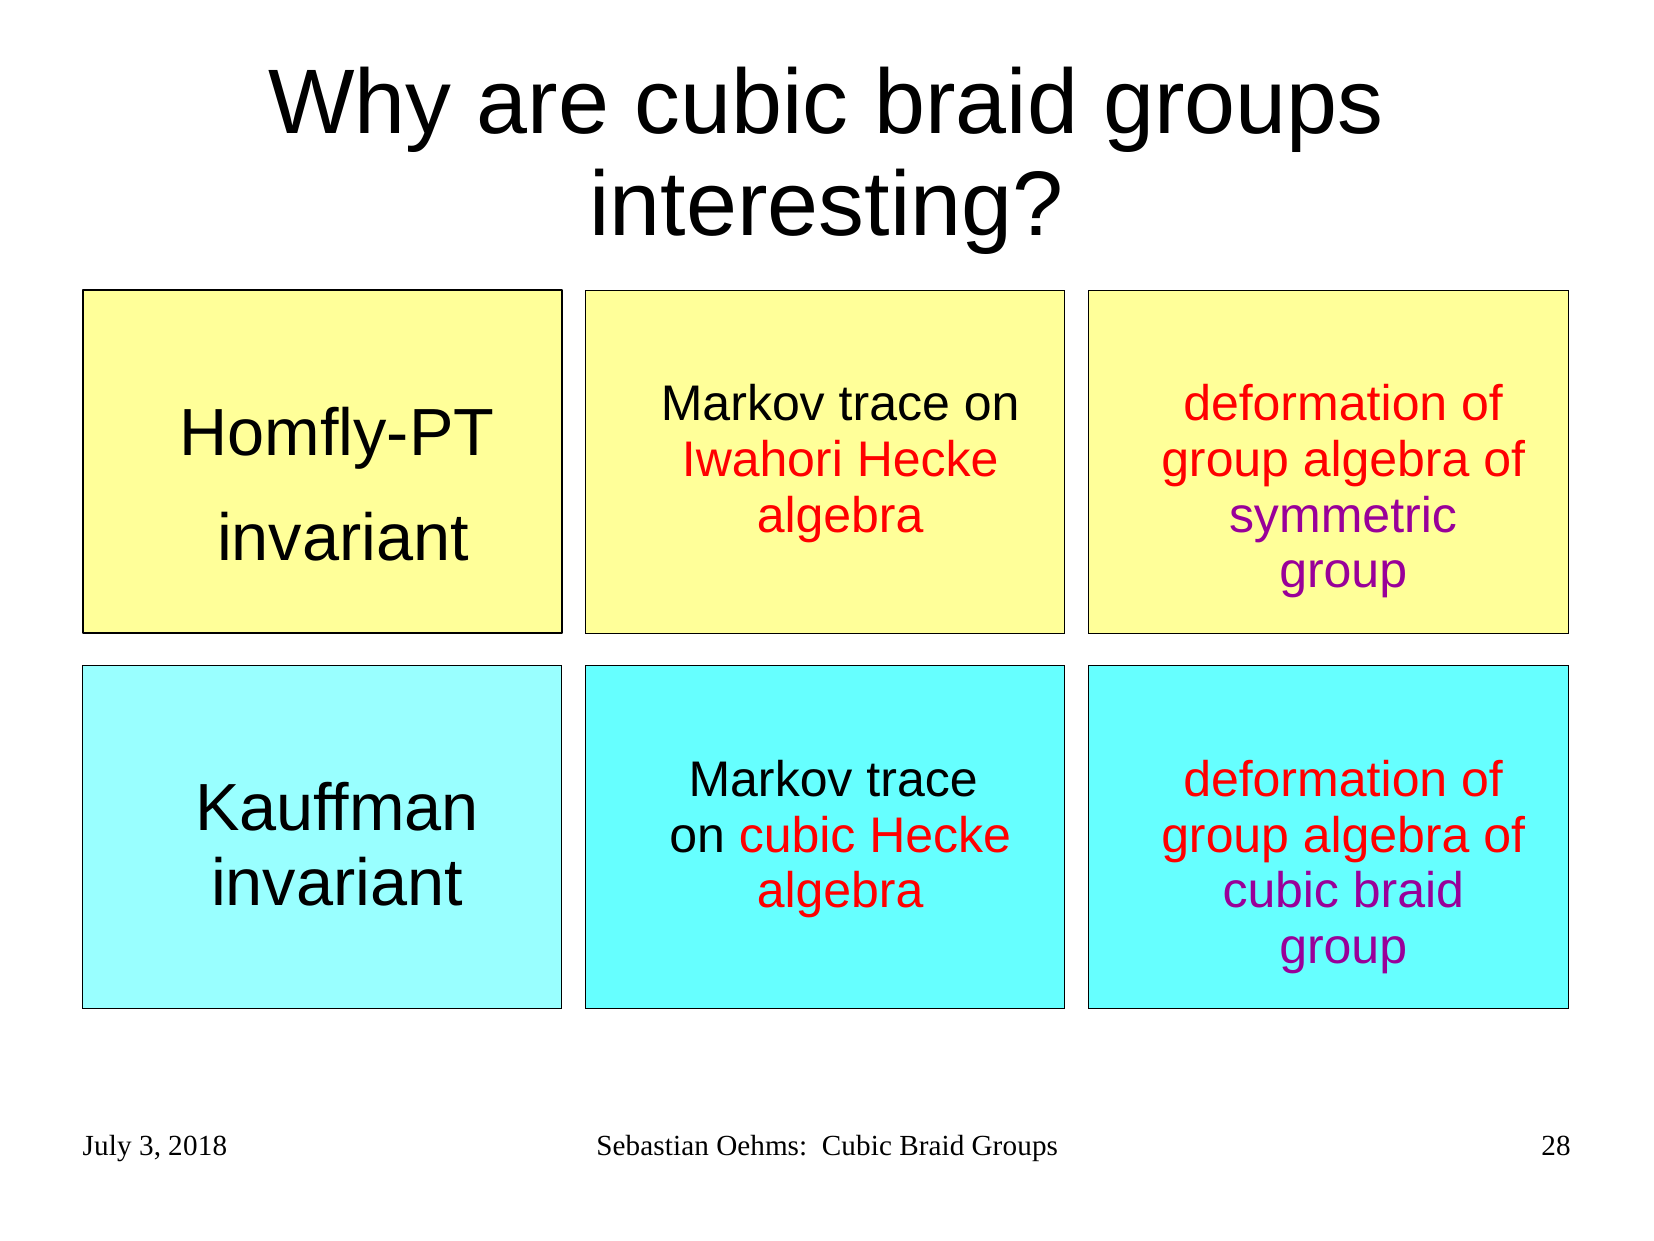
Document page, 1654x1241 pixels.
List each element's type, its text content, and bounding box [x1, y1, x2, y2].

list Markov trace on Iwahori Hecke algebra [585, 290, 1065, 634]
list Homfly-PT invariant [82, 290, 562, 634]
list deformation of group algebra of cubic braid group [1088, 665, 1569, 1009]
list Kauffman invariant [82, 665, 562, 1009]
list deformation of group algebra of symmetric group [1088, 290, 1569, 634]
list Markov trace on cubic Hecke algebra [585, 665, 1065, 1009]
title Why are cubic braid groups interesting? [82, 49, 1571, 257]
